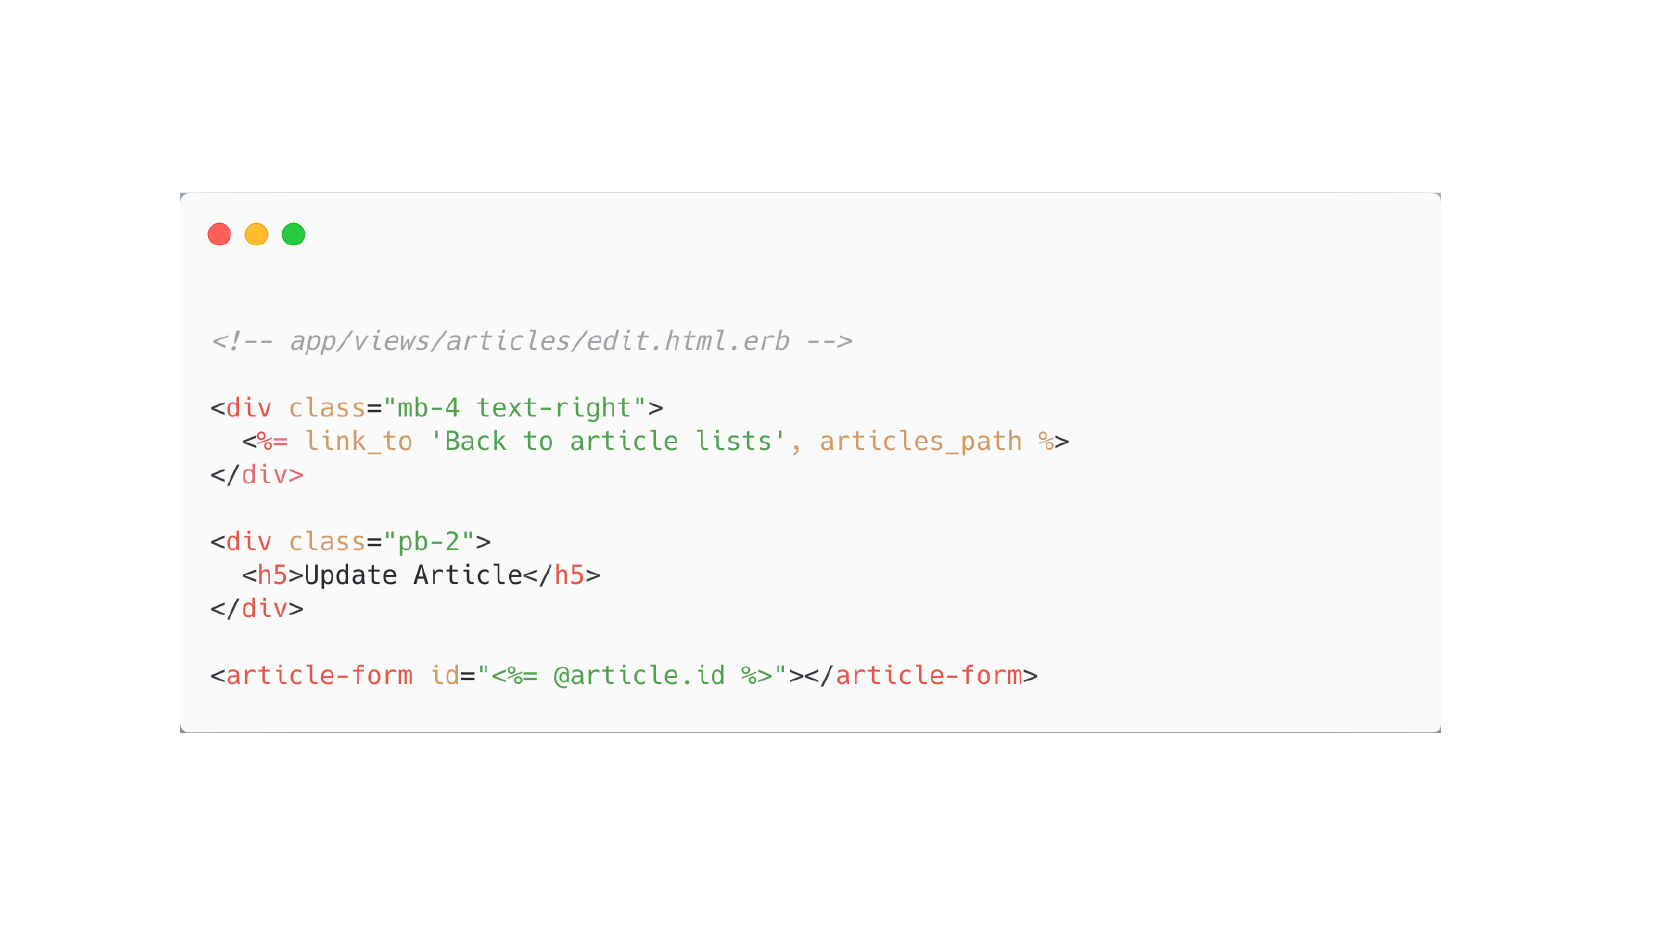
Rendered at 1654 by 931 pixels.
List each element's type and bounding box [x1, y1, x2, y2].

picture [180, 192, 1441, 733]
